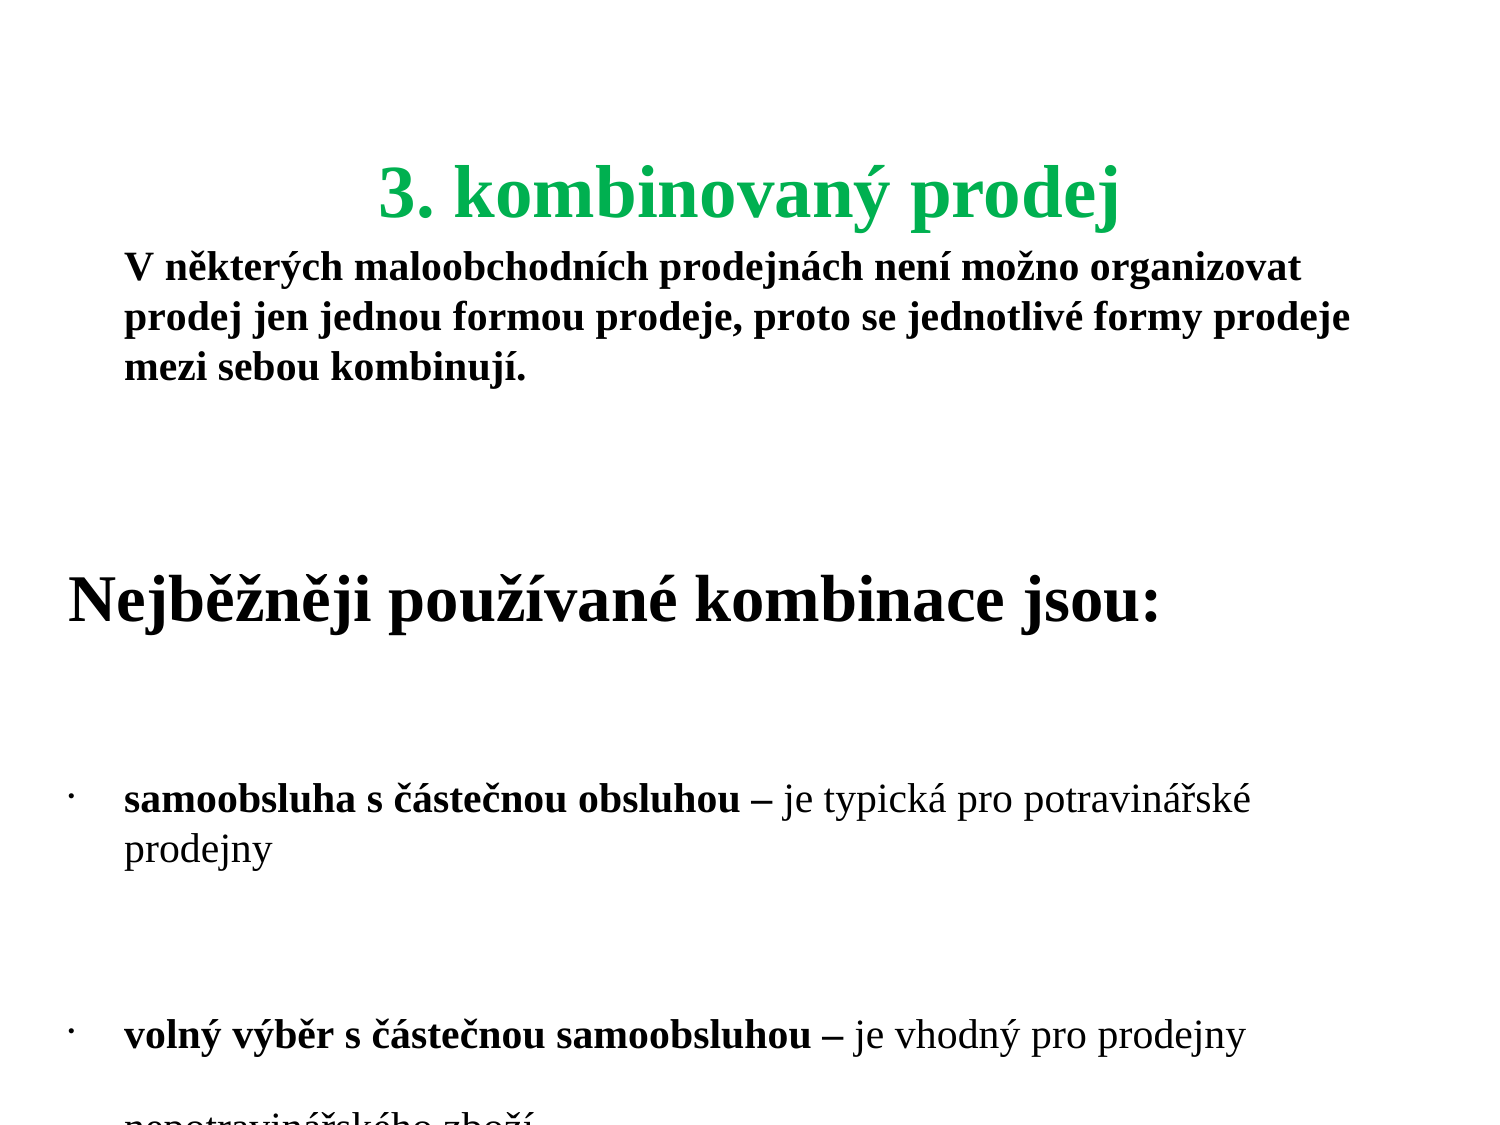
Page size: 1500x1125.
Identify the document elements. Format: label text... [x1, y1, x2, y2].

title 3. kombinovaný prodej [75, 45, 1426, 350]
text_box V některých maloobchodních prodejnách není možno organizovat prodej jen jednou formou prodeje, proto se jednotlivé formy prodeje mezi sebou kombinují. Nejběžněji používané kombinace jsou: samoobsluha s částečnou obsluhou – je typická pro potravinářské prodejny volný výběr s částečnou samoobsluhou – je vhodný pro prodejny nepotravinářského zboží [53, 231, 1404, 975]
